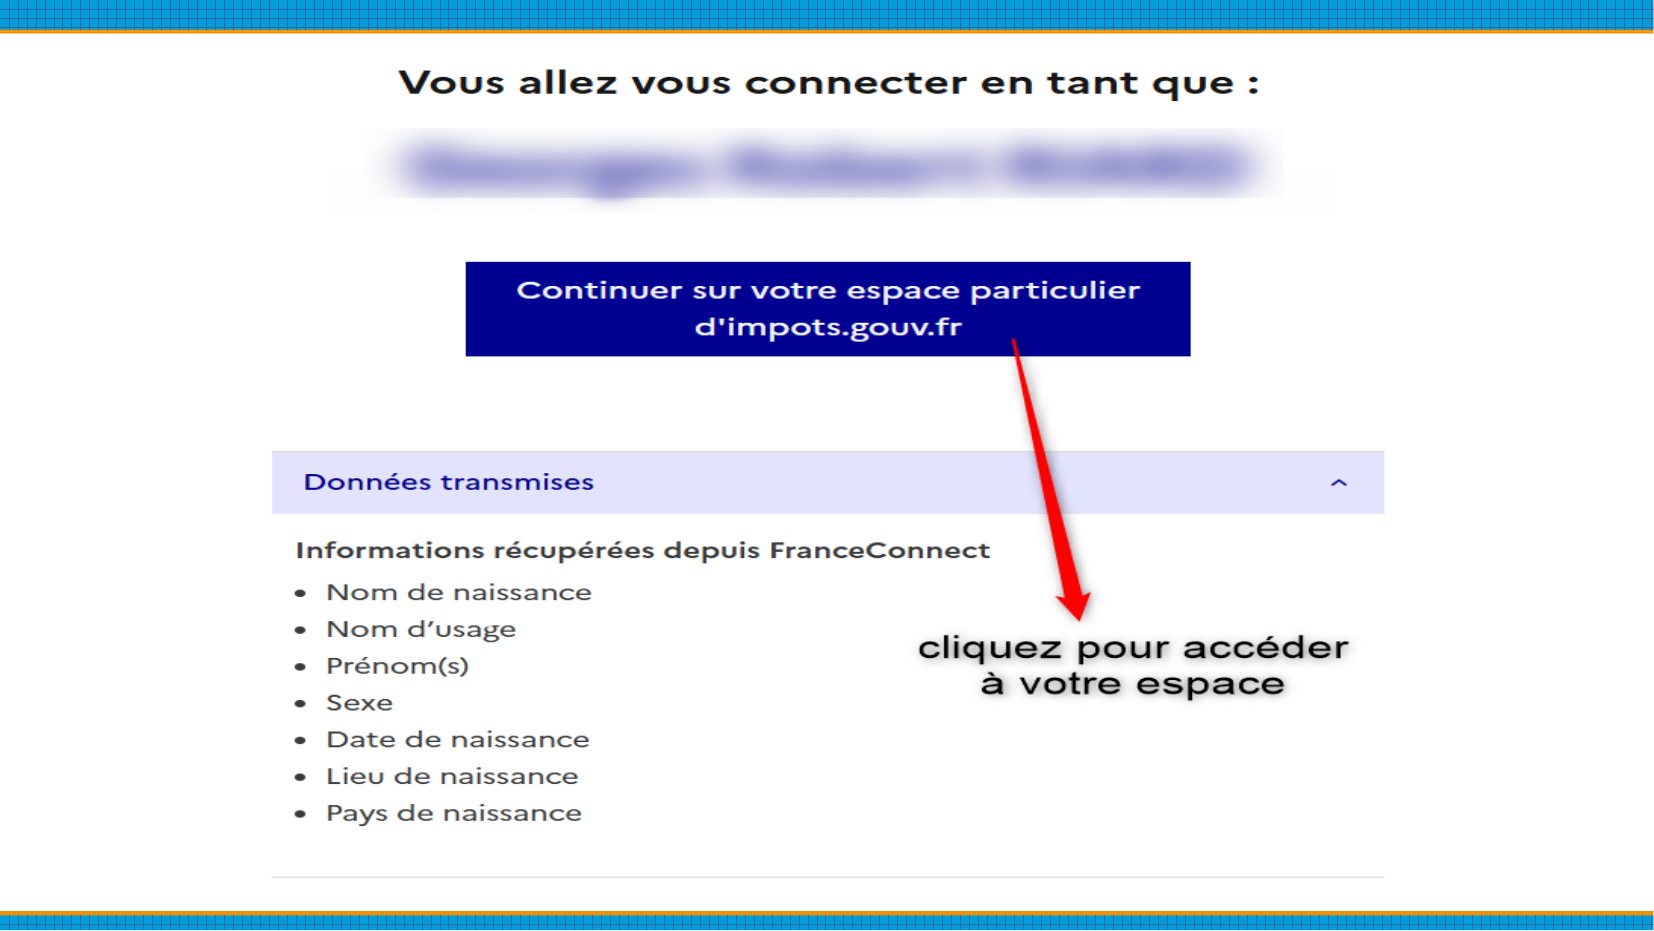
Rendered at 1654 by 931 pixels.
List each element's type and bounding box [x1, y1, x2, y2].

picture [236, 58, 1418, 886]
